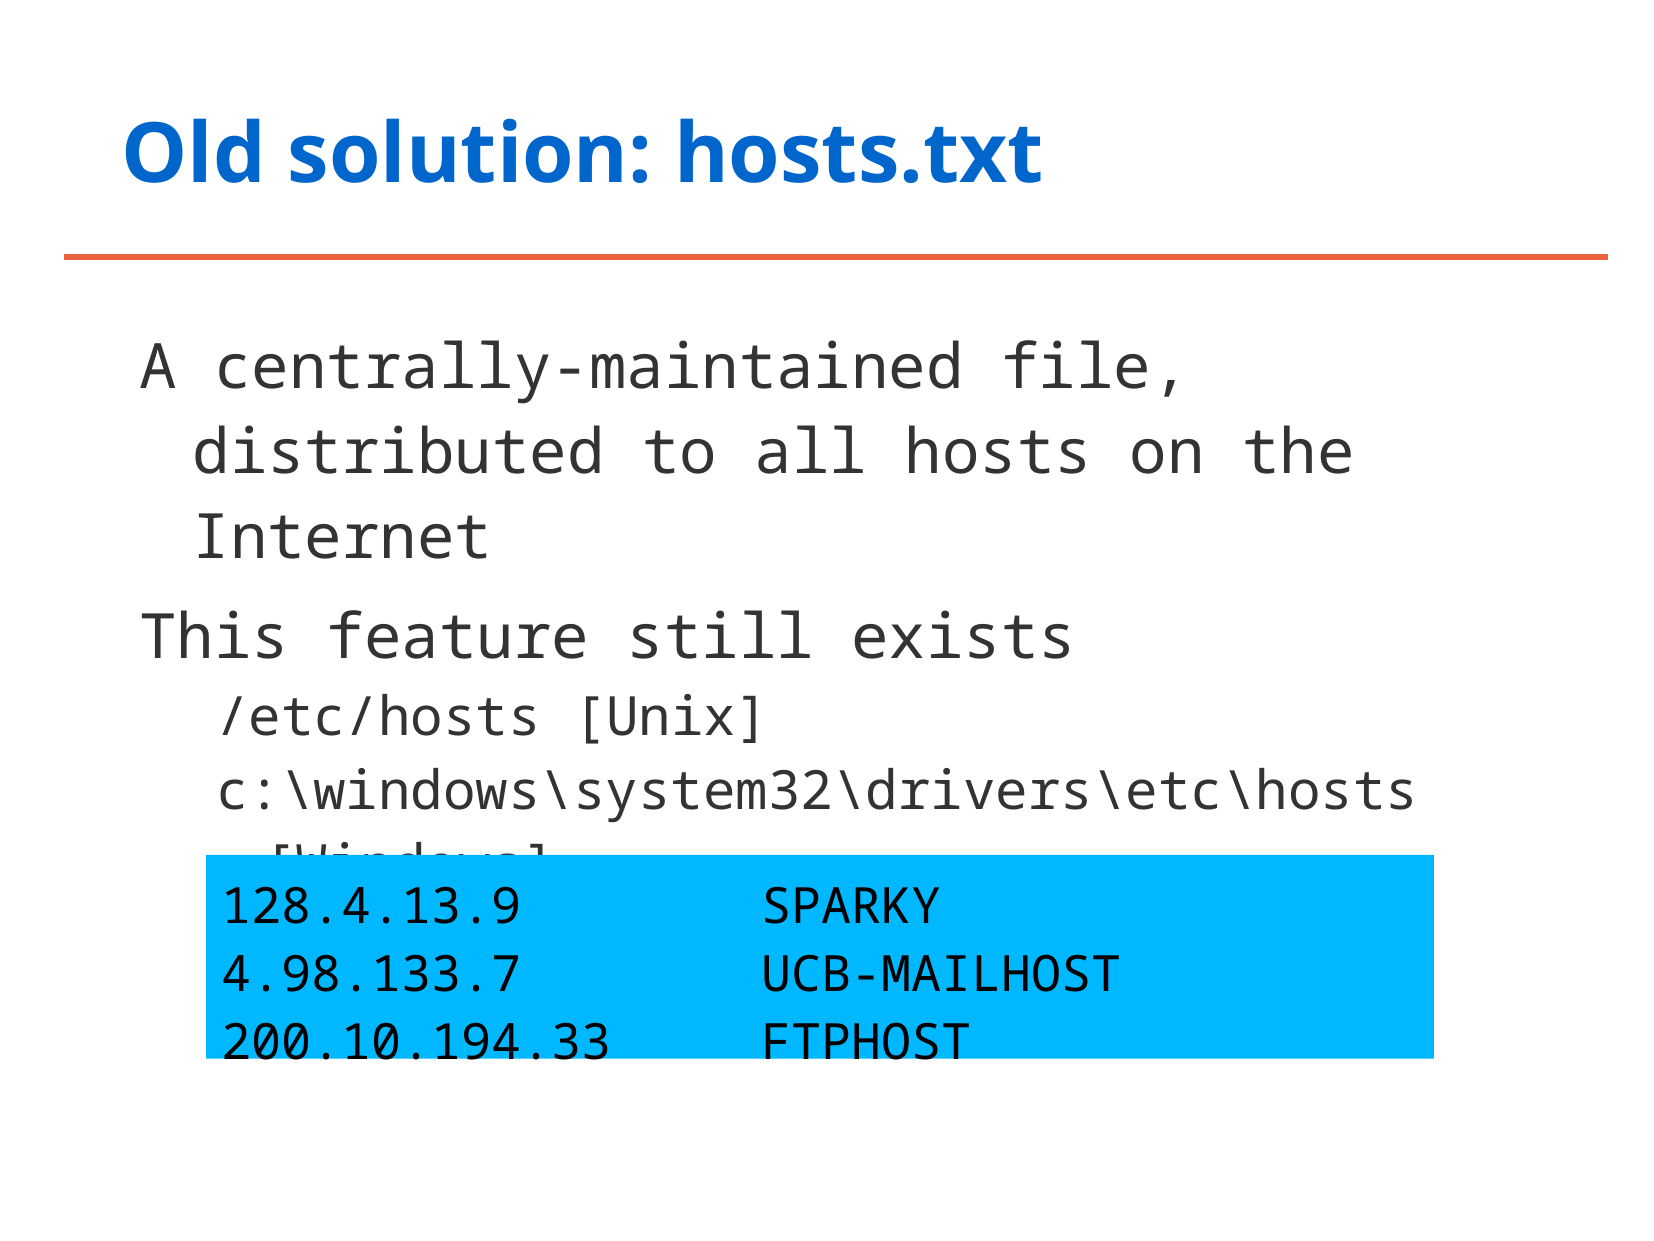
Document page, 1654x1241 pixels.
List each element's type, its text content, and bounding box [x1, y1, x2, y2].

text_box 128.4.13.9 SPARKY 4.98.133.7 UCB-MAILHOST 200.10.194.33 FTPHOST [206, 854, 1434, 1059]
title Old solution: hosts.txt [121, 46, 1534, 254]
list A centrally-maintained file, distributed to all hosts on the Internet This feature still exists /etc/hosts [Unix] c:\windows\system32\drivers\etc\hosts [Windows] [121, 322, 1561, 1133]
